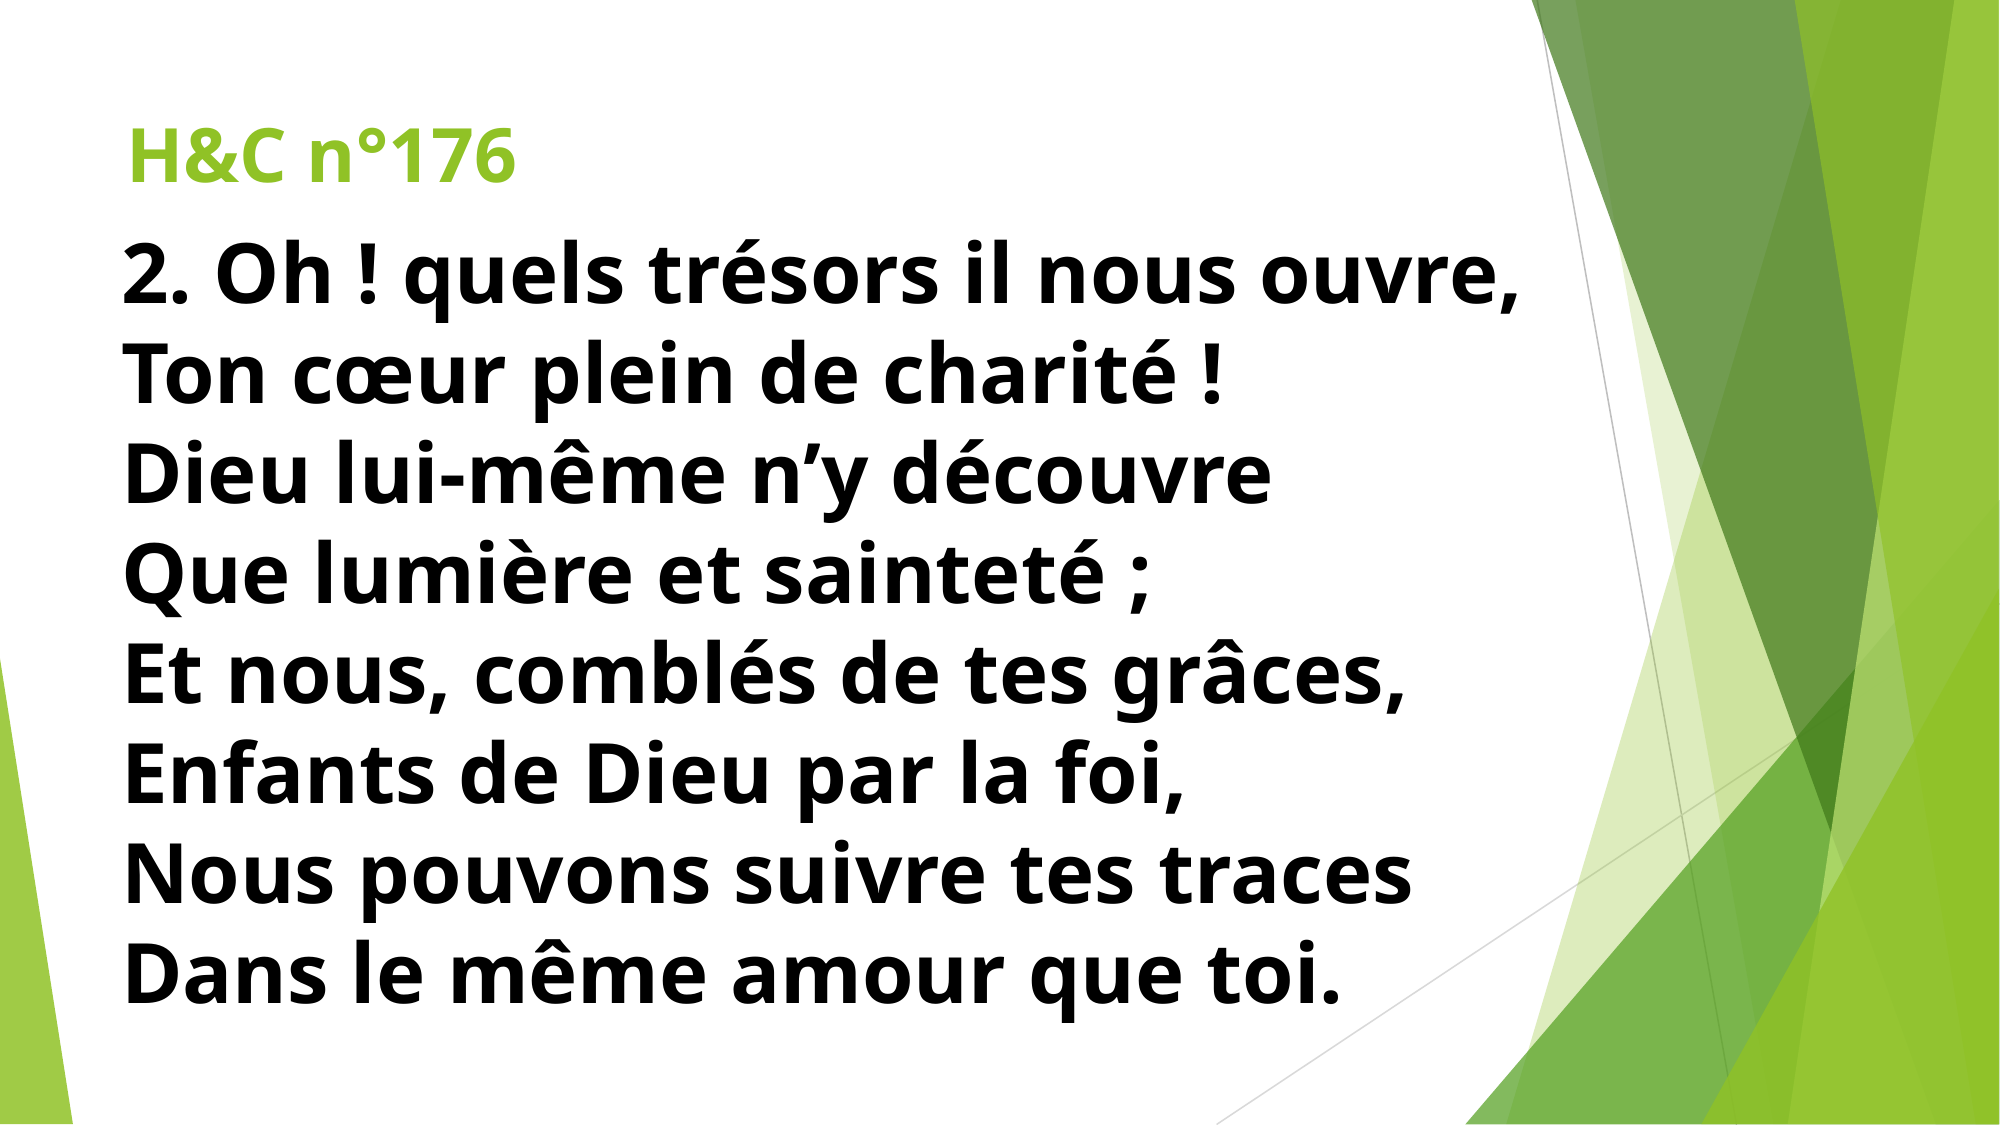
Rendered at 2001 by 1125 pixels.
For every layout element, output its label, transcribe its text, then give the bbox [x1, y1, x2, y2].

text_box H&C n°176 [111, 99, 1522, 213]
text_box 2. Oh ! quels trésors il nous ouvre, Ton cœur plein de charité ! Dieu lui-même n’y découvre Que lumière et sainteté ; Et nous, comblés de tes grâces, Enfants de Dieu par la foi, Nous pouvons suivre tes traces Dans le même amour que toi. [106, 213, 1973, 1037]
